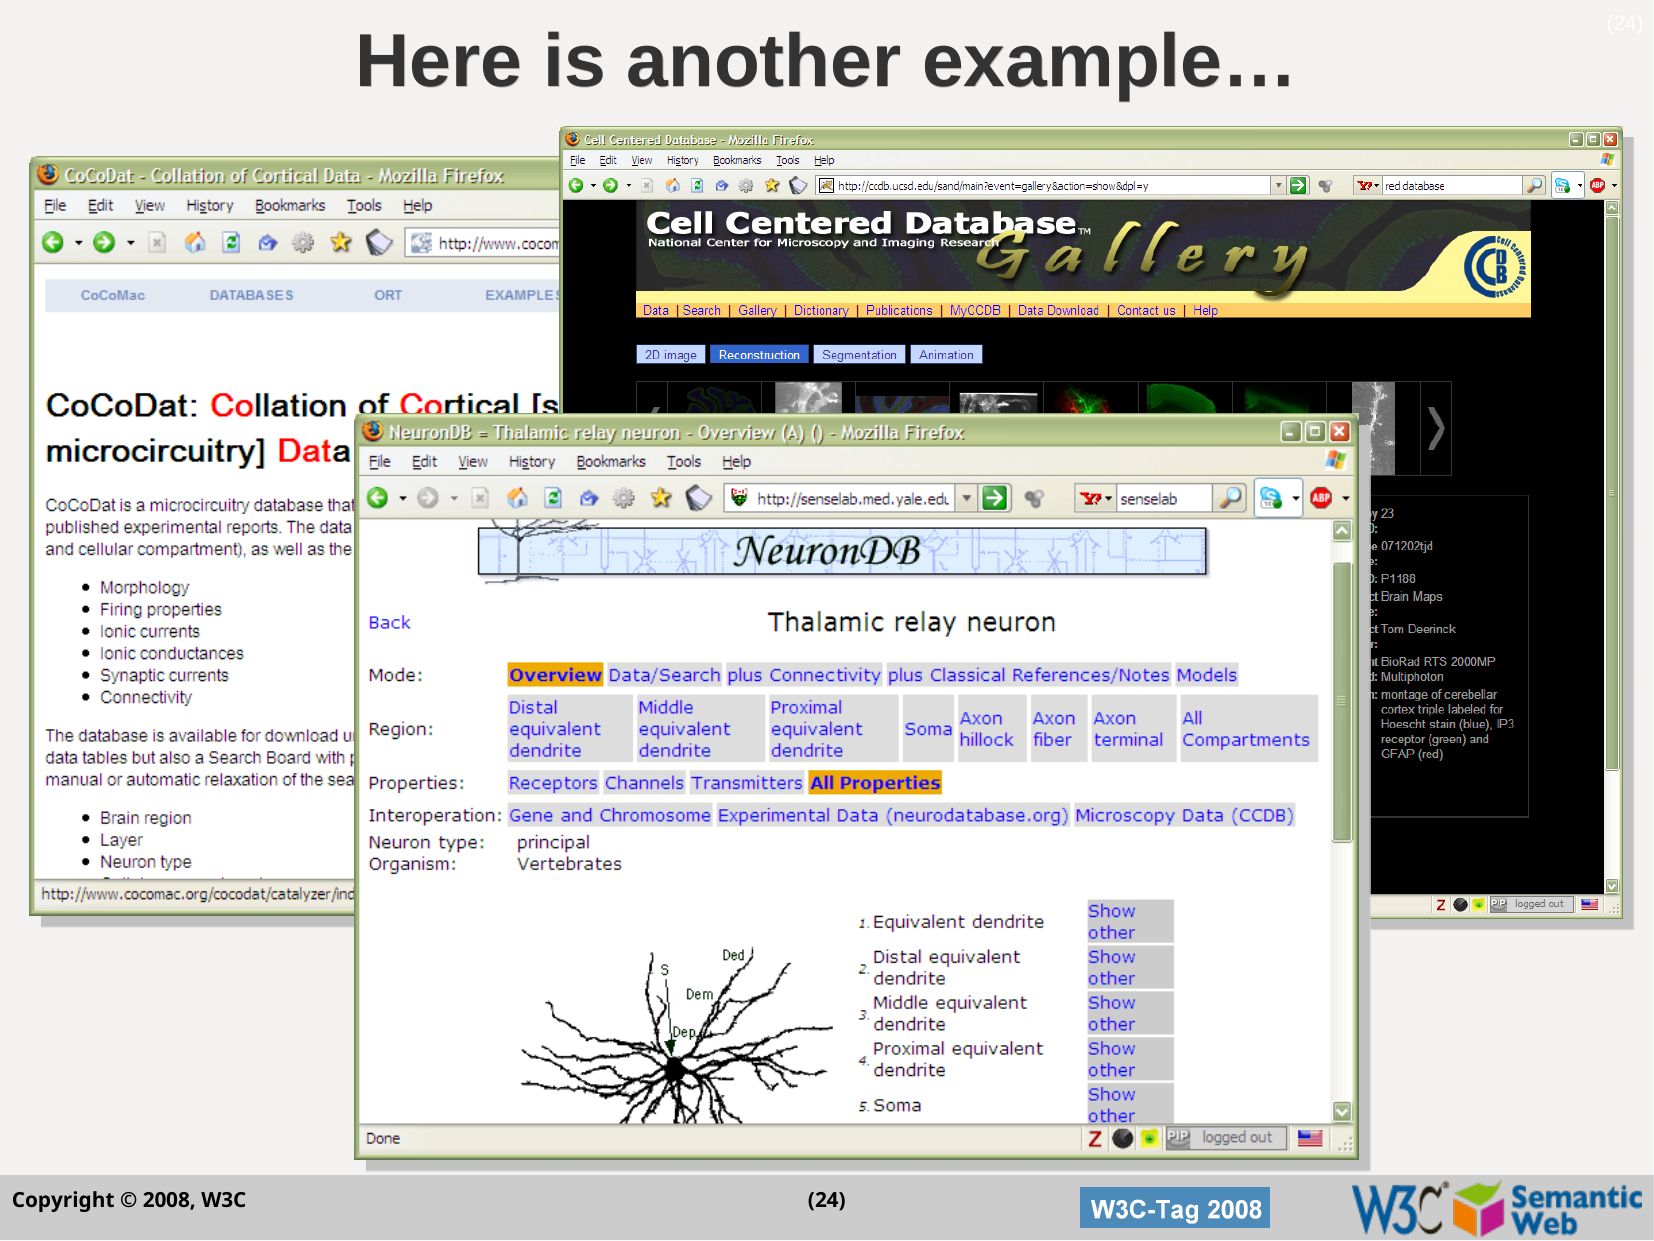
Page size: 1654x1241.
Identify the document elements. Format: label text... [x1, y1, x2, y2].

picture [1352, 1178, 1642, 1237]
picture [1080, 1187, 1270, 1228]
picture [29, 126, 1623, 1160]
title Here is another example… [0, 0, 1654, 119]
